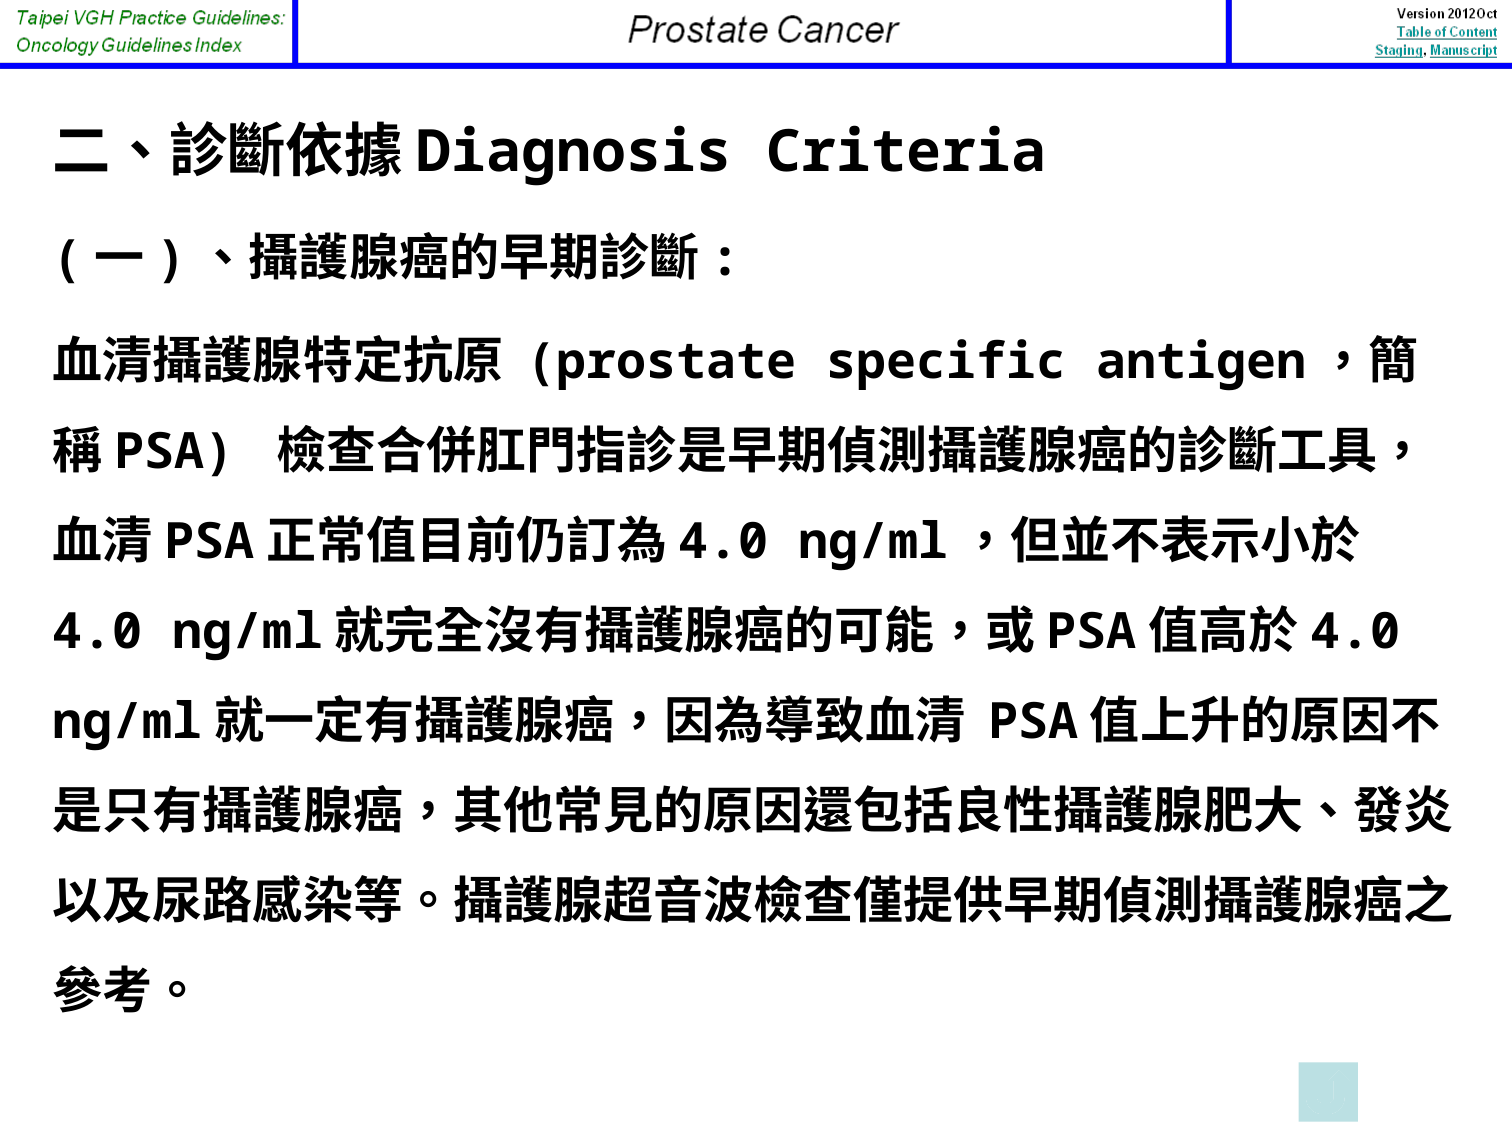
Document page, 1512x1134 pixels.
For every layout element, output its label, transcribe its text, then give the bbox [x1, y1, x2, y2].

subtitle 二、診斷依據Diagnosis Criteria (一)、攝護腺癌的早期診斷: 血清攝護腺特定抗原 (prostate specific antigen，簡稱PSA) 檢查合併肛門指診是早期偵測攝護腺癌的診斷工具，血清PSA正常值目前仍訂為4.0 ng/ml，但並不表示小於4.0 ng/ml就完全沒有攝護腺癌的可能，或PSA值高於4.0 ng/ml就一定有攝護腺癌，因為導致血清 PSA值上升的原因不是只有攝護腺癌，其他常見的原因還包括良性攝護腺肥大、發炎以及尿路感染等。攝護腺超音波檢查僅提供早期偵測攝護腺癌之參考。 [37, 70, 1477, 957]
